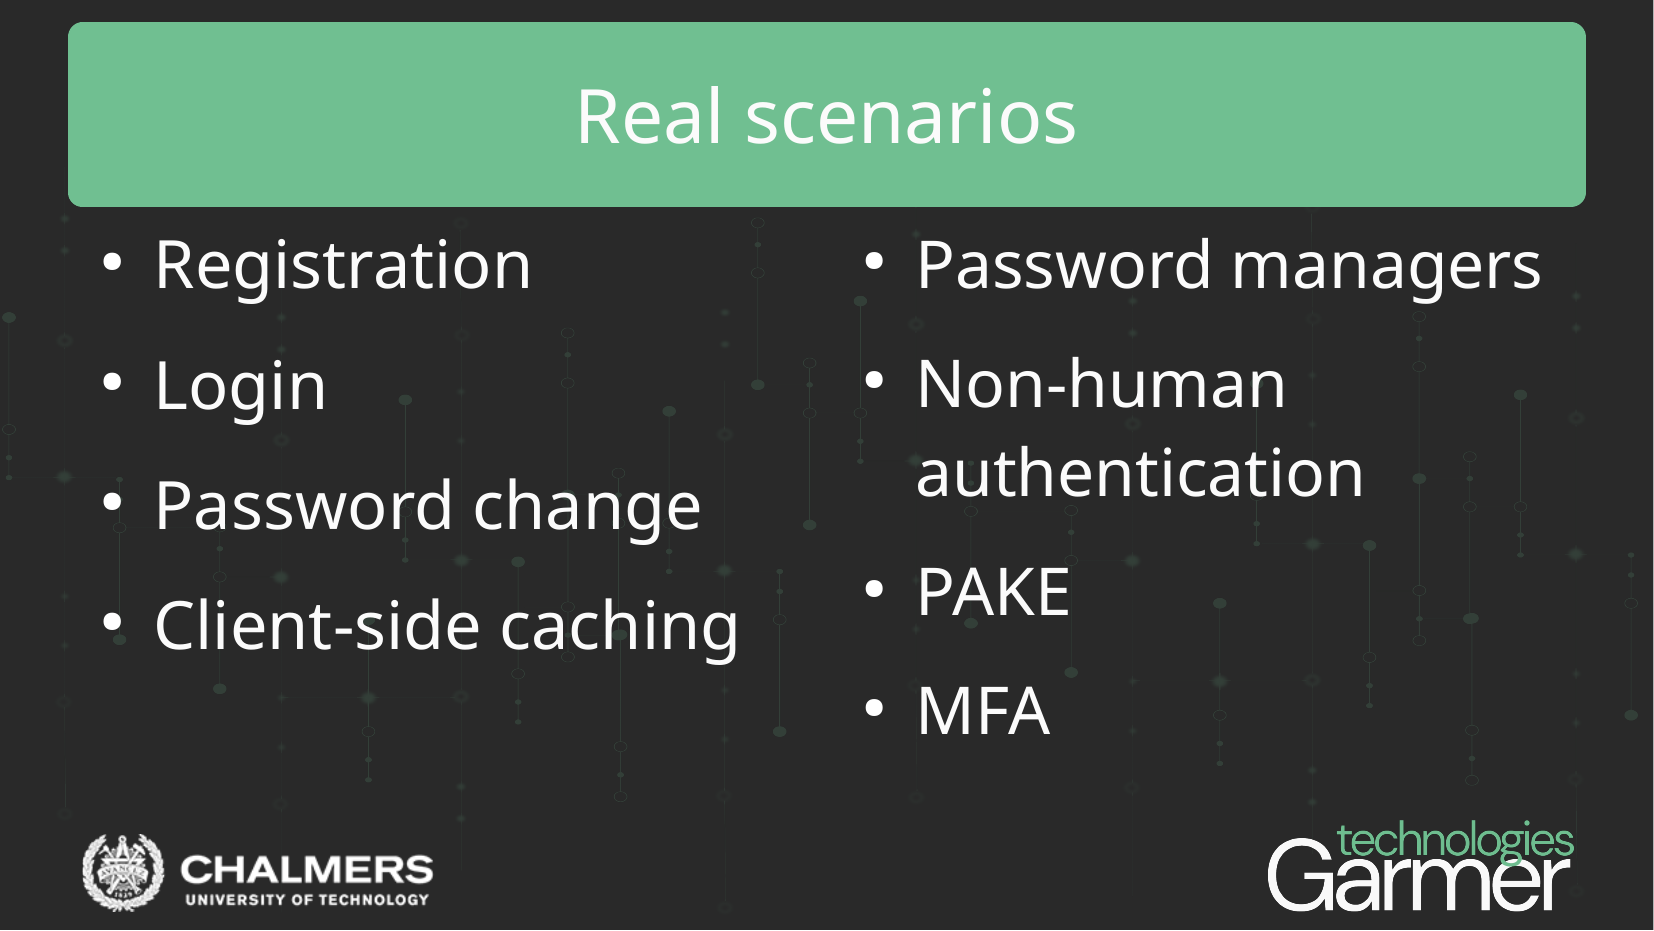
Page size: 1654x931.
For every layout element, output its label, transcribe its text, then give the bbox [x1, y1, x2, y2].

picture [82, 834, 443, 912]
list Registration Login Password change Client-side caching [82, 217, 809, 758]
title Real scenarios [82, 37, 1571, 193]
list Password managers Non-human authentication PAKE MFA [845, 217, 1572, 758]
picture [1246, 807, 1607, 912]
